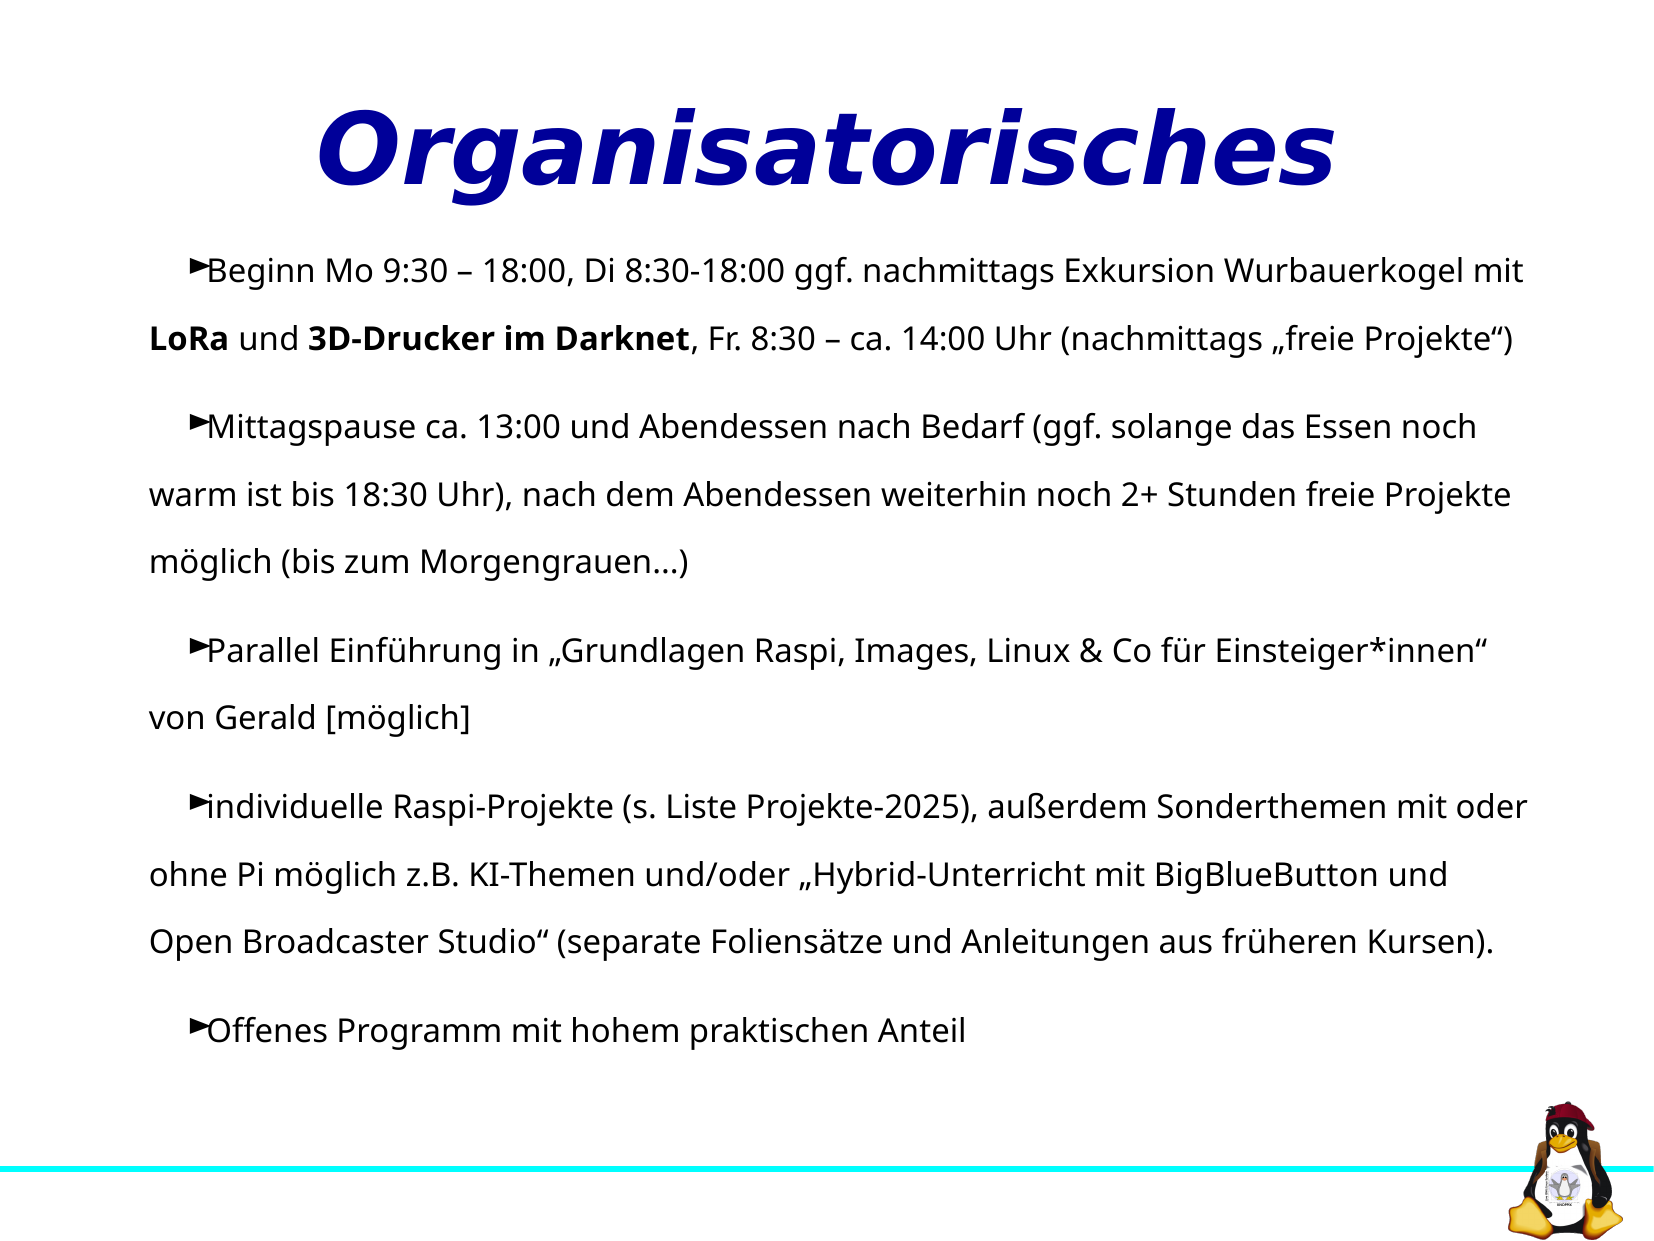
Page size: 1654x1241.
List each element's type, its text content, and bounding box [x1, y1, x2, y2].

list Beginn Mo 9:30 – 18:00, Di 8:30-18:00 ggf. nachmittags Exkursion Wurbauerkogel mit LoRa und 3D-Drucker im Darknet, Fr. 8:30 – ca. 14:00 Uhr (nachmittags „freie Projekte“) Mittagspause ca. 13:00 und Abendessen nach Bedarf (ggf. solange das Essen noch warm ist bis 18:30 Uhr), nach dem Abendessen weiterhin noch 2+ Stunden freie Projekte möglich (bis zum Morgengrauen...) Parallel Einführung in „Grundlagen Raspi, Images, Linux & Co für Einsteiger*innen“ von Gerald [möglich] individuelle Raspi-Projekte (s. Liste Projekte-2025), außerdem Sonderthemen mit oder ohne Pi möglich z.B. KI-Themen und/oder „Hybrid-Unterricht mit BigBlueButton und Open Broadcaster Studio“ (separate Foliensätze und Anleitungen aus früheren Kursen). Offenes Programm mit hohem praktischen Anteil [96, 224, 1536, 1168]
picture [1505, 1100, 1625, 1241]
title Organisatorisches [121, 46, 1534, 224]
